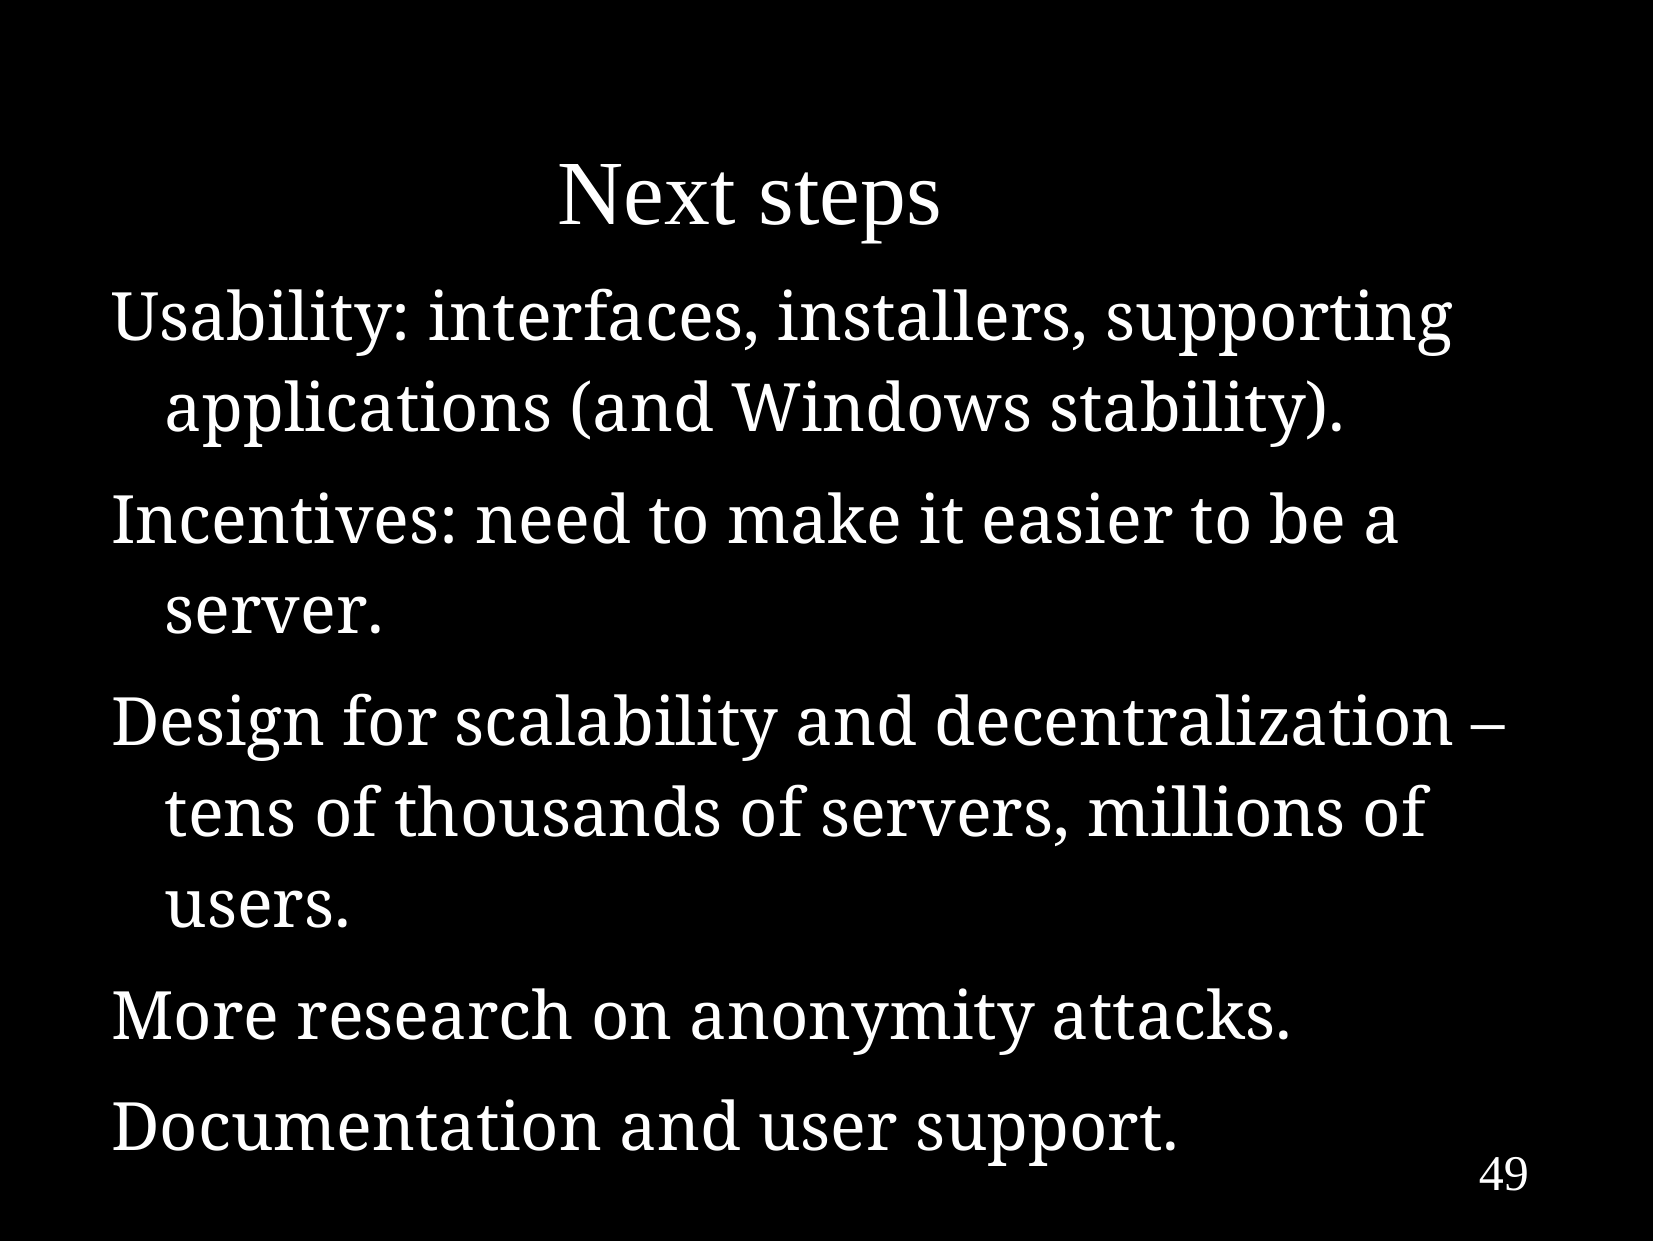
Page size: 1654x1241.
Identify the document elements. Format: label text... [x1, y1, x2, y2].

title Next steps [112, 100, 1388, 269]
list Usability: interfaces, installers, supporting applications (and Windows stability). Incentives: need to make it easier to be a server. Design for scalability and decentralization – tens of thousands of servers, millions of users. More research on anonymity attacks. Documentation and user support. [93, 269, 1531, 1128]
